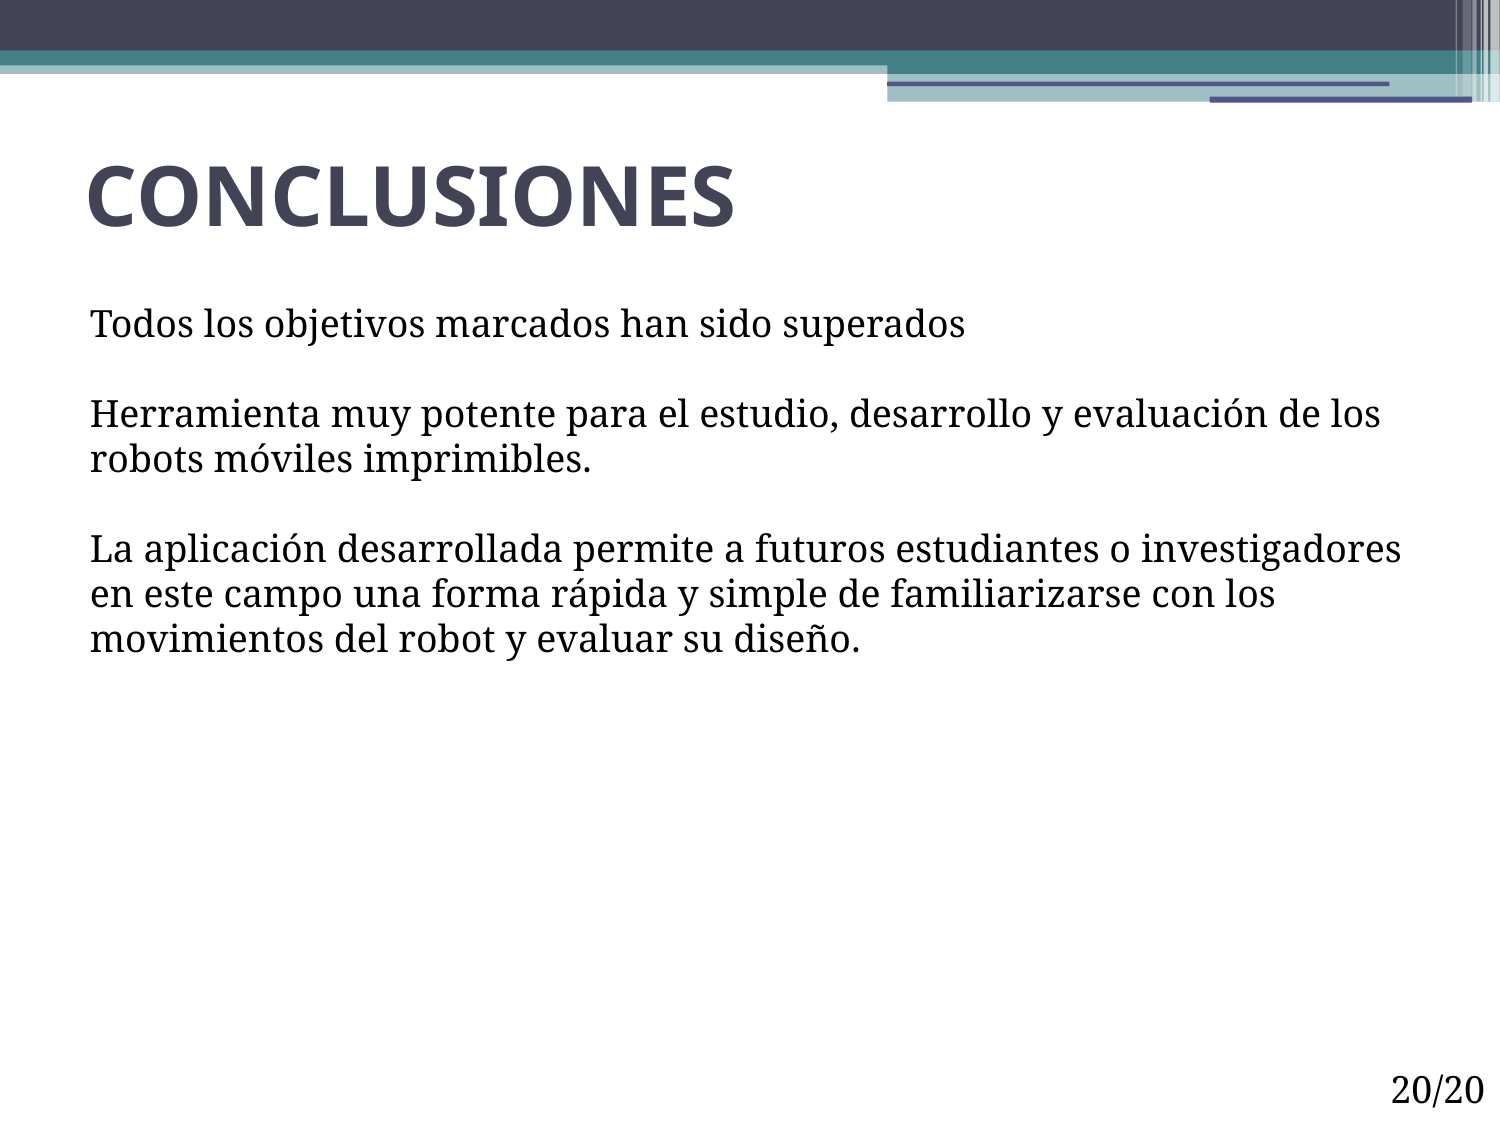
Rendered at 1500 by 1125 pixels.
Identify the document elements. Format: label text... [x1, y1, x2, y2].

slide_number <number>/20 [1347, 1065, 1500, 1125]
list Todos los objetivos marcados han sido superados Herramienta muy potente para el estudio, desarrollo y evaluación de los robots móviles imprimibles. La aplicación desarrollada permite a futuros estudiantes o investigadores en este campo una forma rápida y simple de familiarizarse con los movimientos del robot y evaluar su diseño. [75, 292, 1425, 1079]
title CONCLUSIONES [70, 105, 1421, 281]
